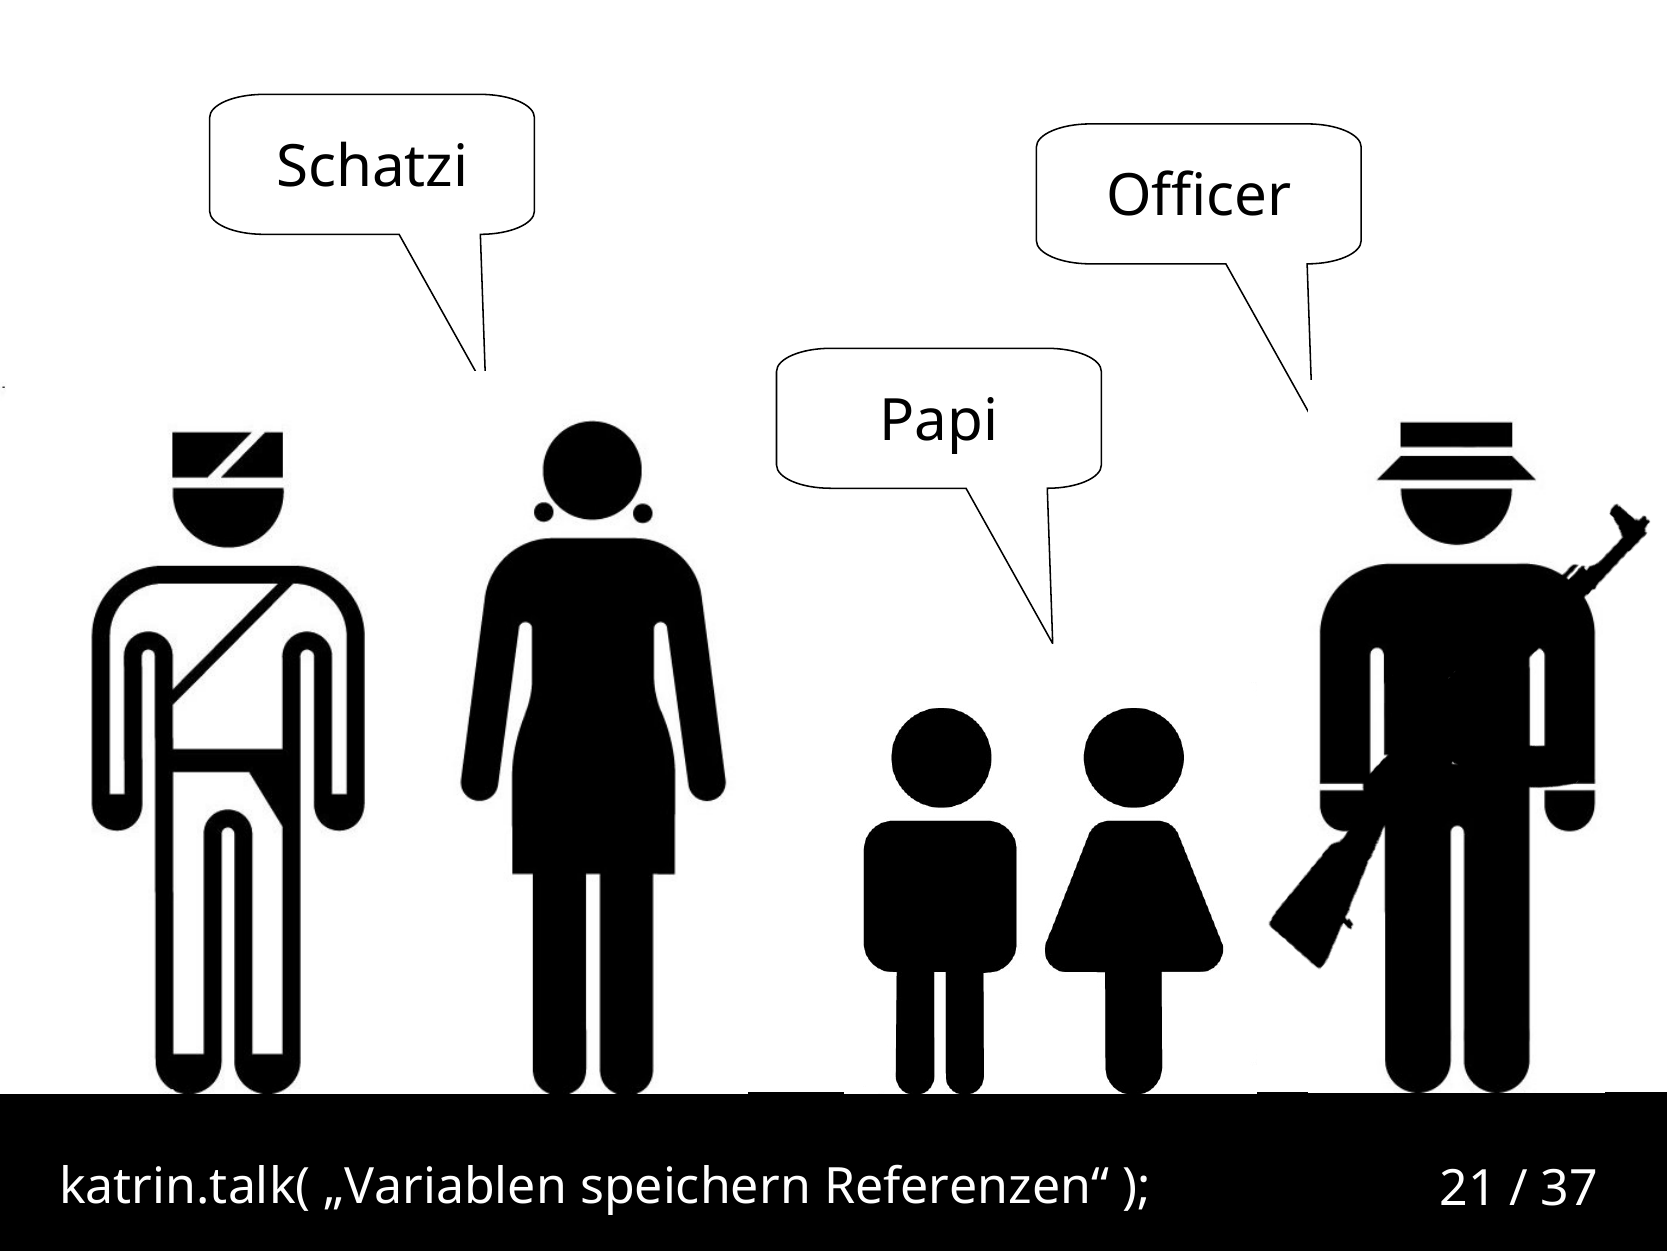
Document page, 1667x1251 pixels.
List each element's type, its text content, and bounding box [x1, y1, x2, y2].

picture [844, 380, 1667, 1094]
text_box [776, 348, 1102, 644]
text_box [1036, 123, 1362, 412]
text_box Papi [787, 363, 1091, 473]
text_box Officer [1047, 139, 1351, 249]
text_box katrin.talk( „Variablen speichern Referenzen“ ); [44, 1142, 1550, 1226]
text_box Schatzi [220, 109, 524, 219]
text_box [209, 94, 535, 371]
picture [0, 371, 748, 1094]
